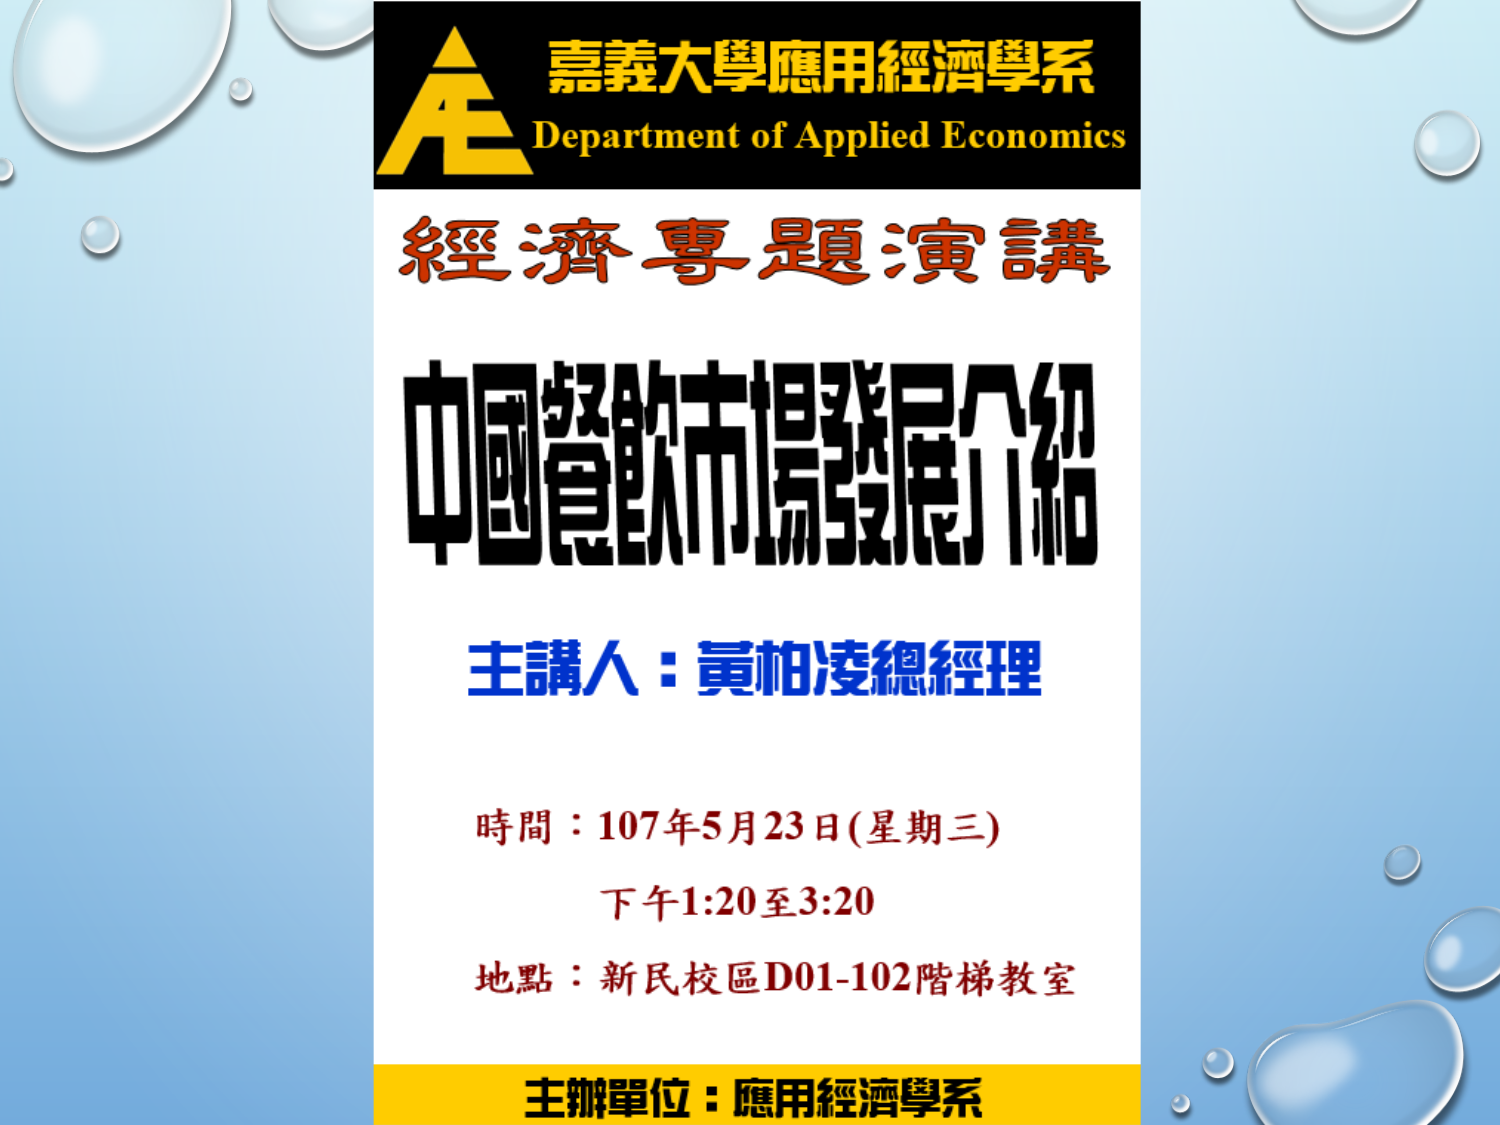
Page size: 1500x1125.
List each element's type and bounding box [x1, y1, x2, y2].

picture [373, 0, 1141, 1125]
